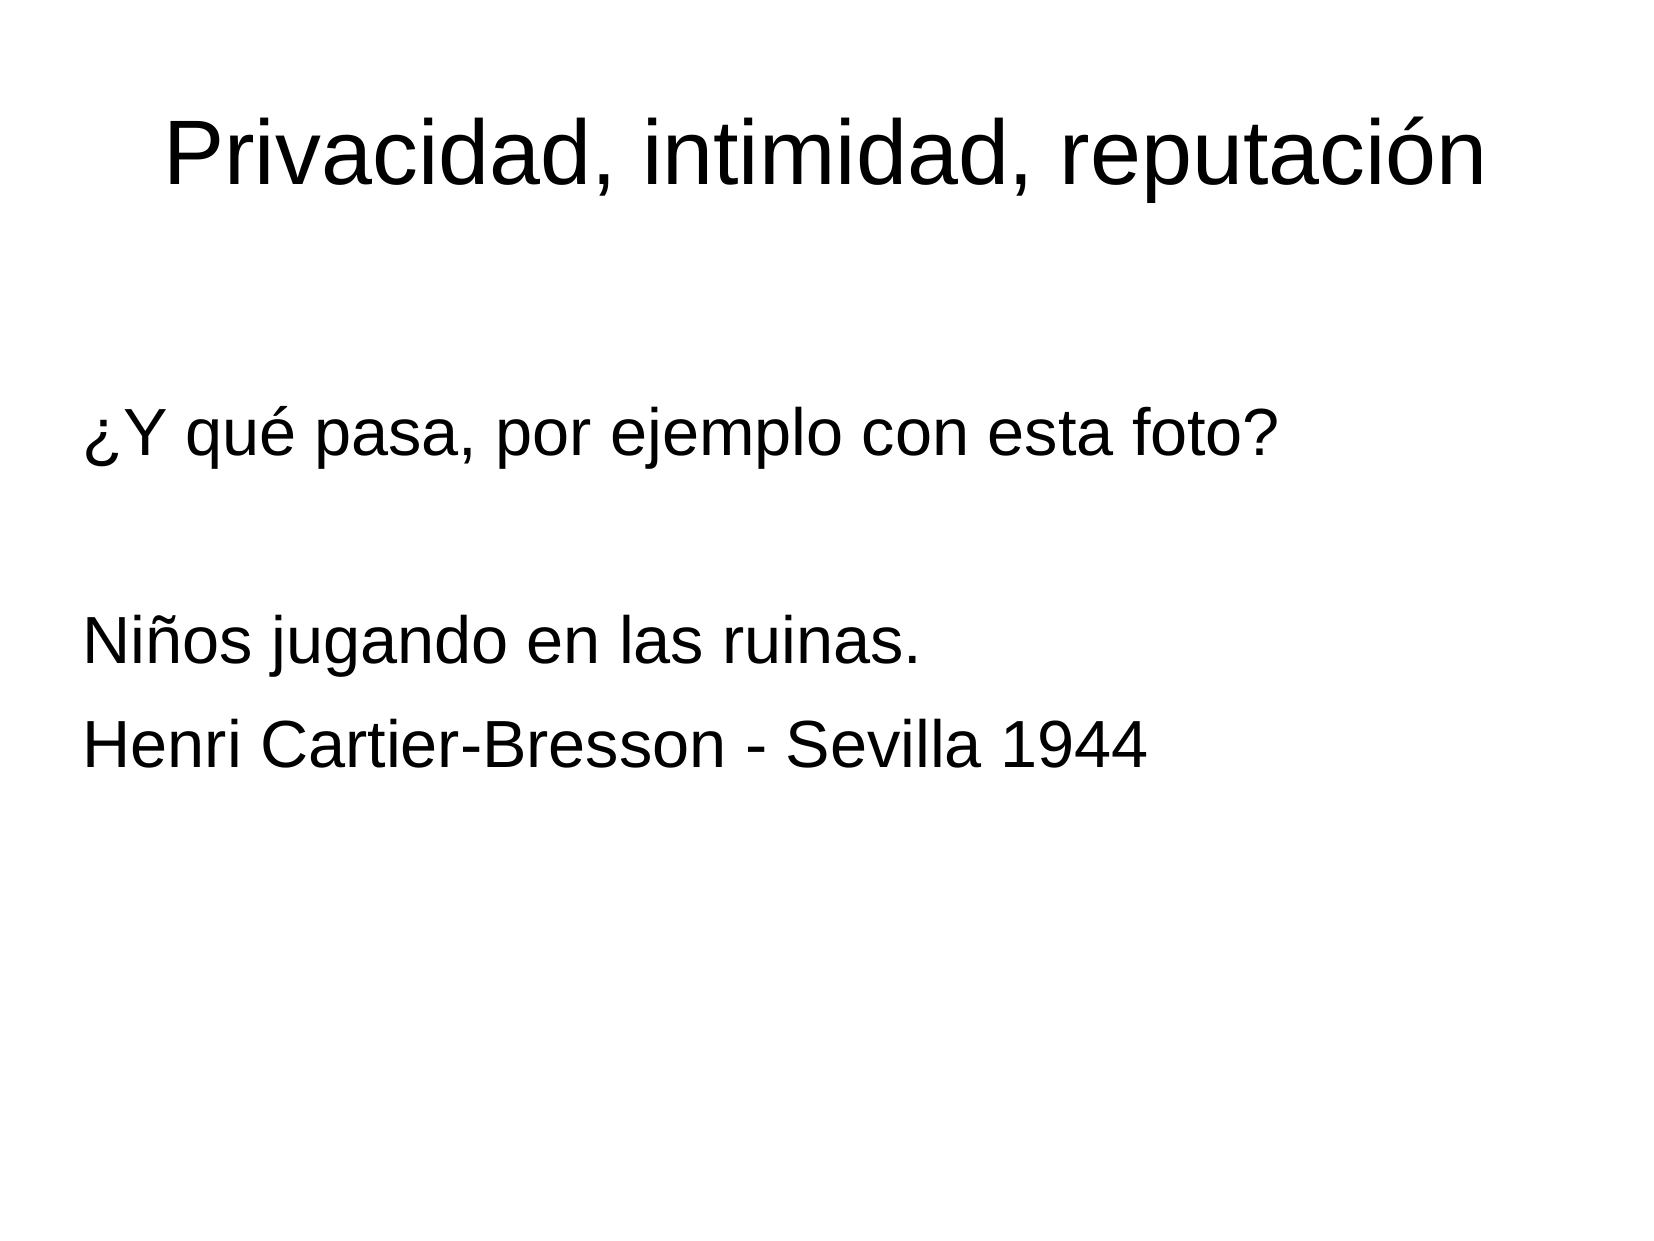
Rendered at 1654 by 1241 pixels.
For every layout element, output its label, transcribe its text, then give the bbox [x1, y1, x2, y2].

title Privacidad, intimidad, reputación [82, 49, 1571, 257]
list ¿Y qué pasa, por ejemplo con esta foto? Niños jugando en las ruinas. Henri Cartier-Bresson - Sevilla 1944 [82, 290, 1538, 1010]
